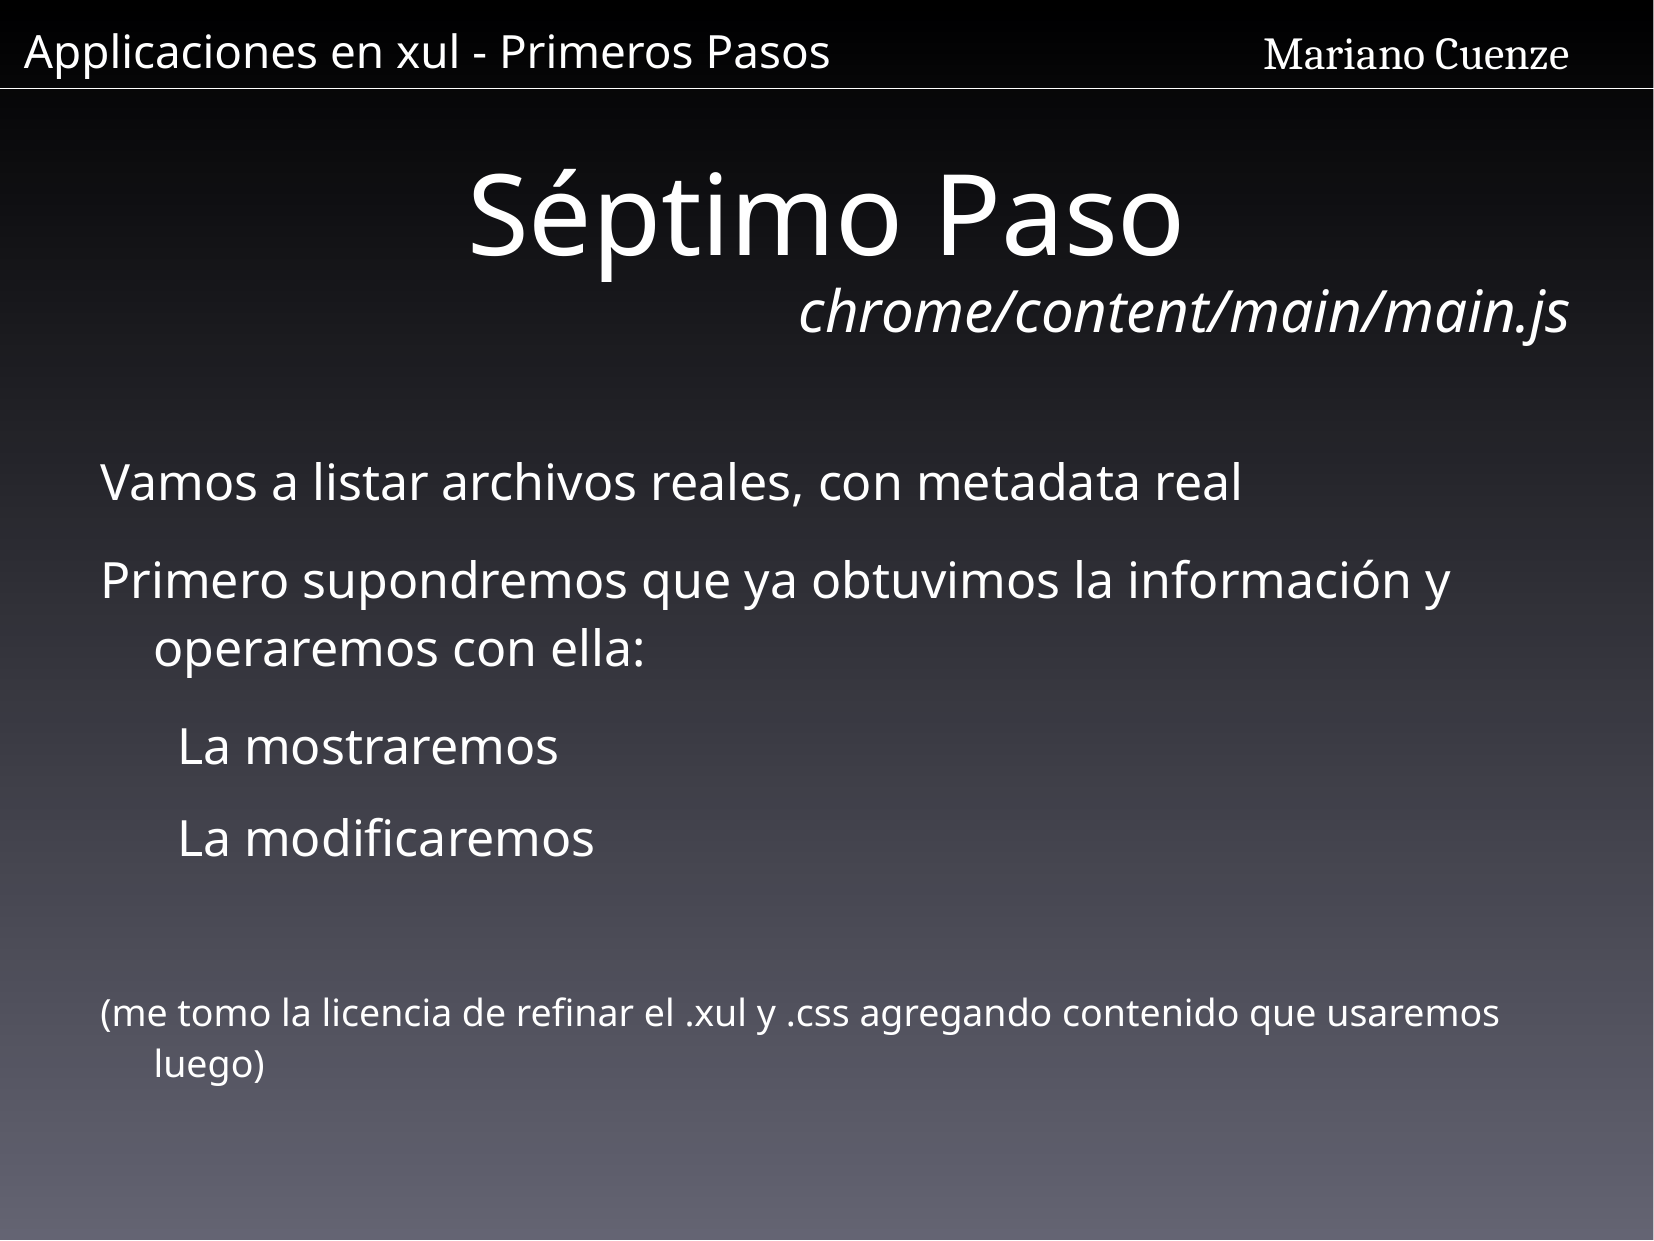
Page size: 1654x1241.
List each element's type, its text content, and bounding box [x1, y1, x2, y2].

text_box Applicaciones en xul - Primeros Pasos [9, 11, 899, 80]
title Séptimo Paso [82, 108, 1571, 265]
title chrome/content/main/main.js [82, 265, 1571, 355]
text_box Mariano Cuenze [1249, 20, 1648, 88]
list Vamos a listar archivos reales, con metadata real Primero supondremos que ya obtuvimos la información y operaremos con ella: La mostraremos La modificaremos (me tomo la licencia de refinar el .xul y .css agregando contenido que usaremos luego) [82, 355, 1571, 1153]
